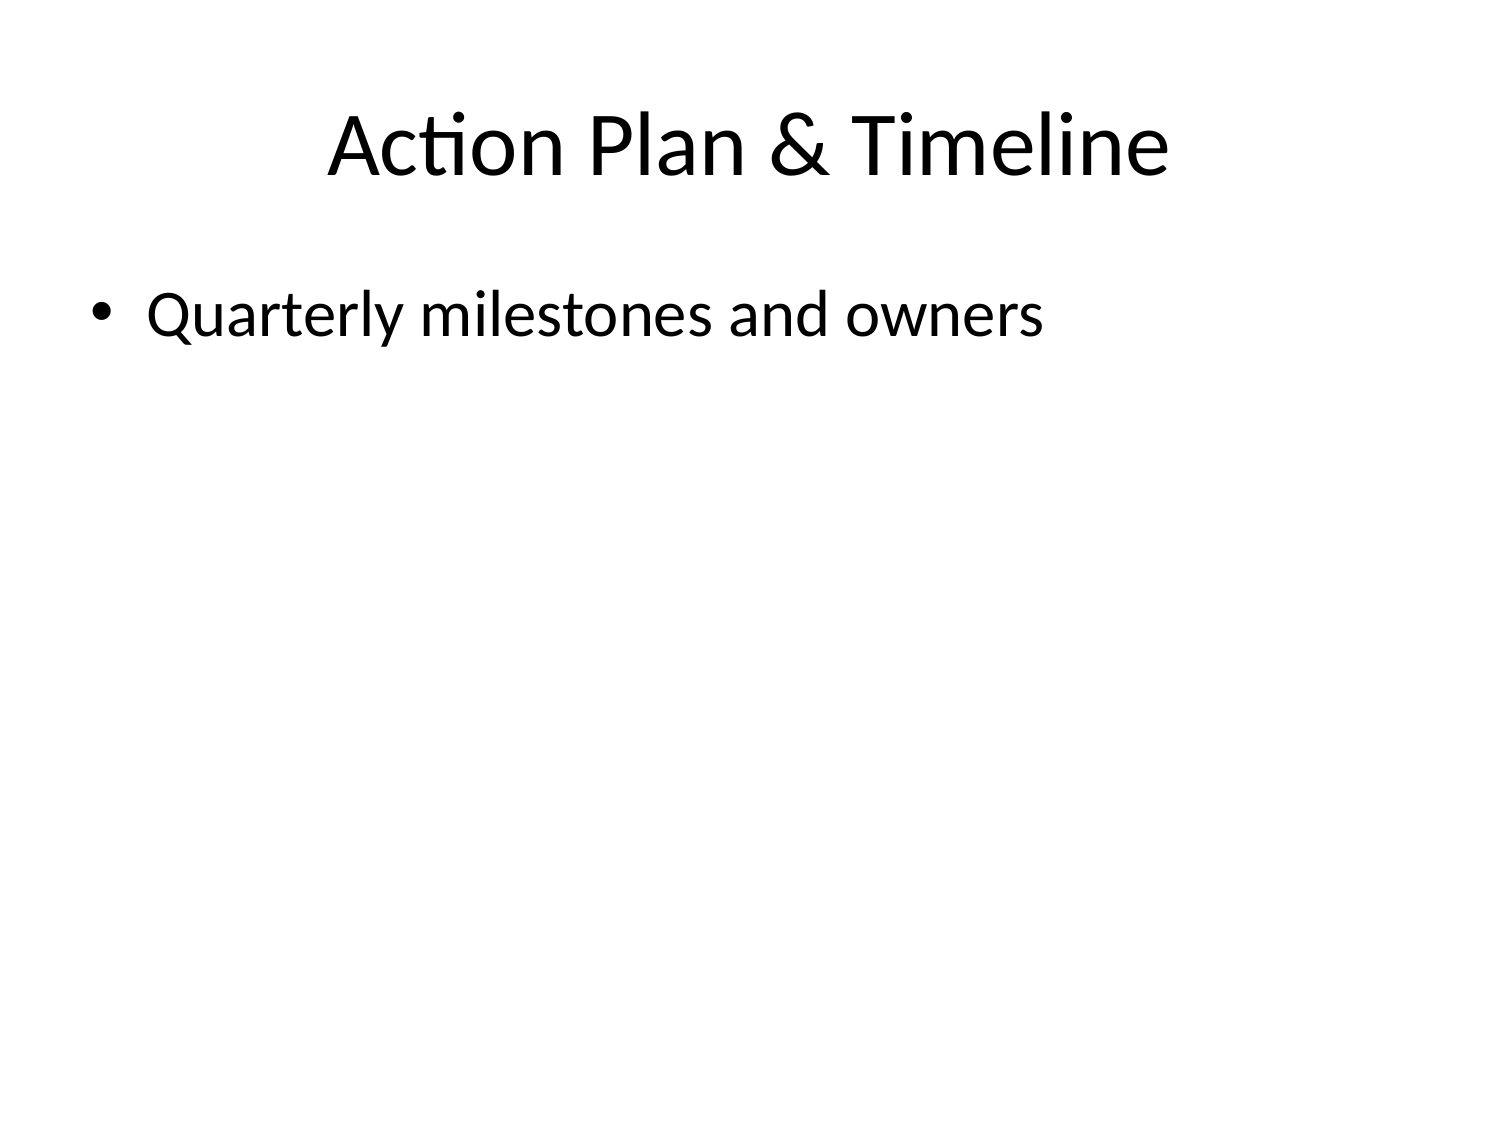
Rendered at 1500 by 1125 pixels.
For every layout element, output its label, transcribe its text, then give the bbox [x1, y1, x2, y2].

title Action Plan & Timeline [75, 45, 1425, 233]
list Quarterly milestones and owners [75, 262, 1425, 1005]
